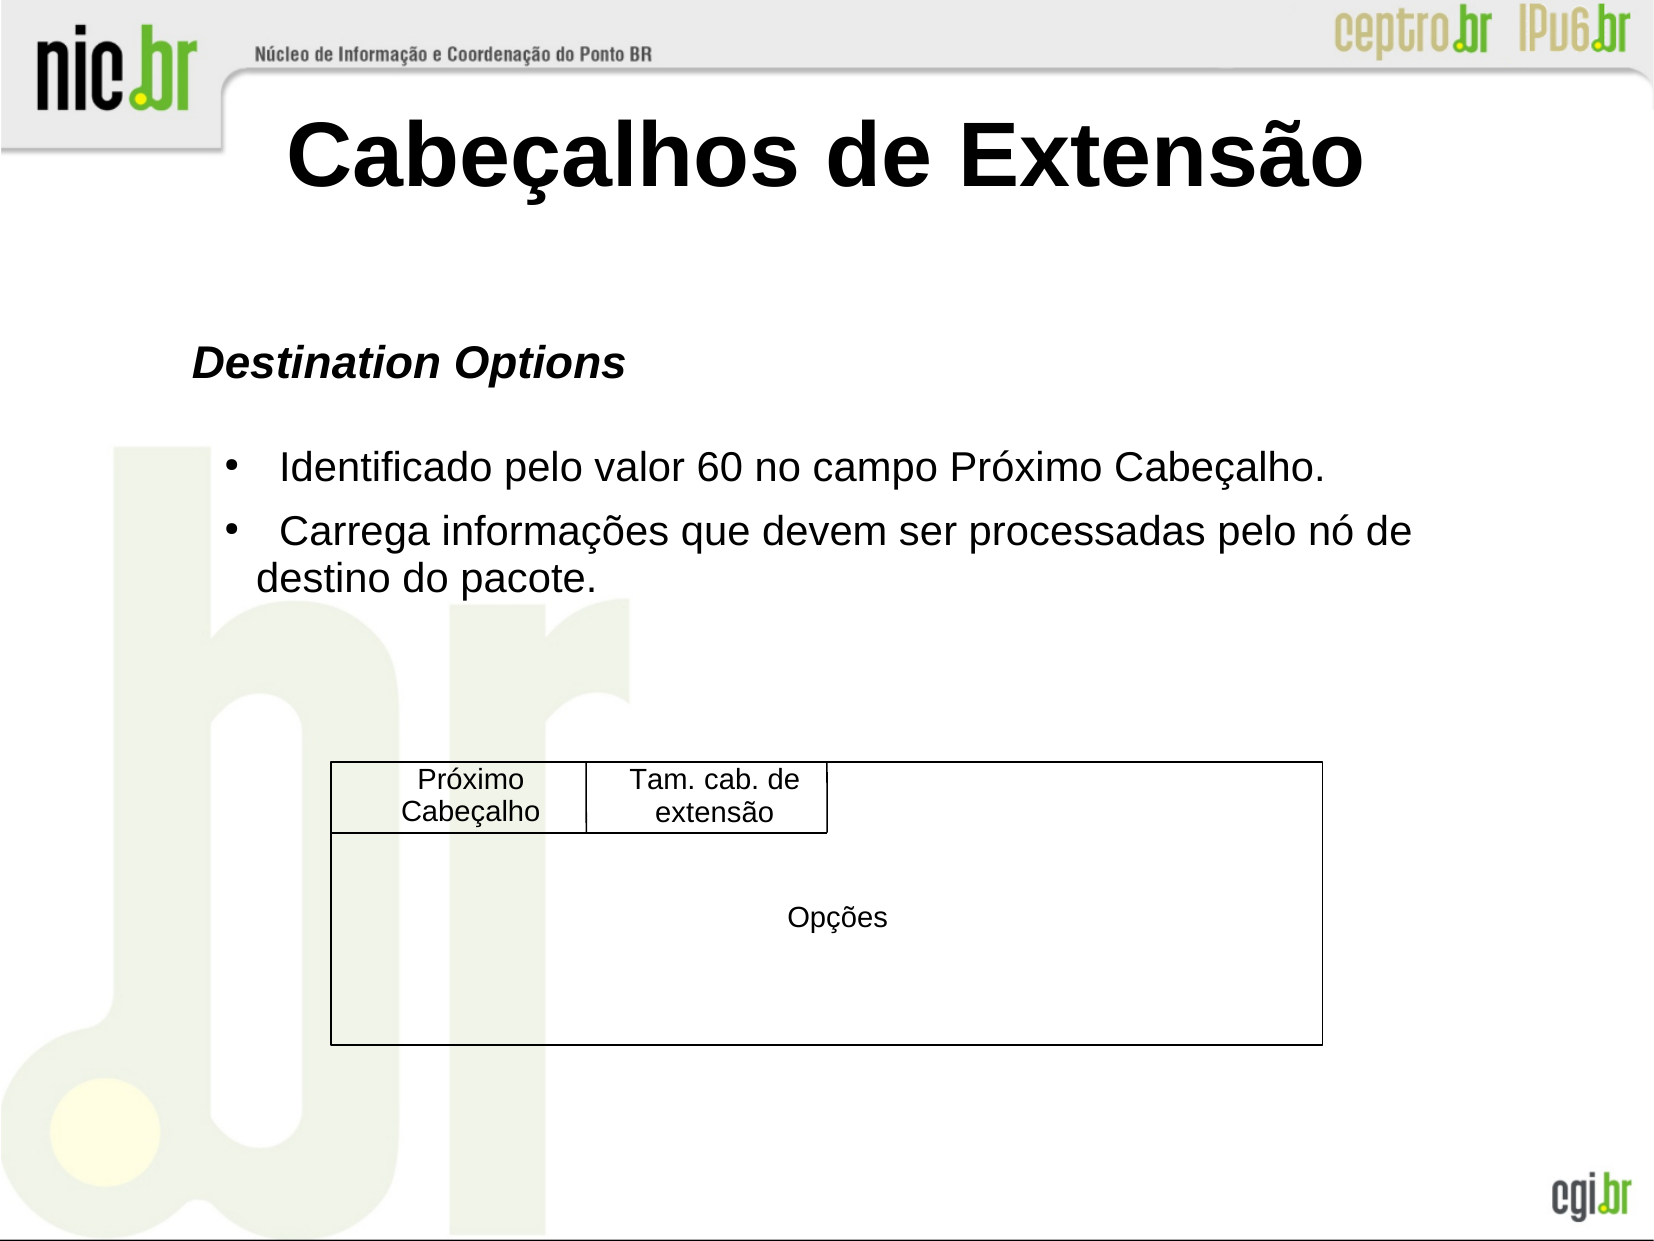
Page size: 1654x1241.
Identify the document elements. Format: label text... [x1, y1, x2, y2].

text_box Destination Options Identificado pelo valor 60 no campo Próximo Cabeçalho. Carrega informações que devem ser processadas pelo nó de destino do pacote. [177, 330, 1477, 384]
text_box Cabeçalhos de Extensão [88, 97, 1565, 215]
text_box Tam. cab. de extensão [591, 756, 838, 850]
text_box Próximo Cabeçalho [367, 755, 575, 846]
text_box Opções [739, 893, 960, 974]
picture [0, 0, 1654, 1241]
